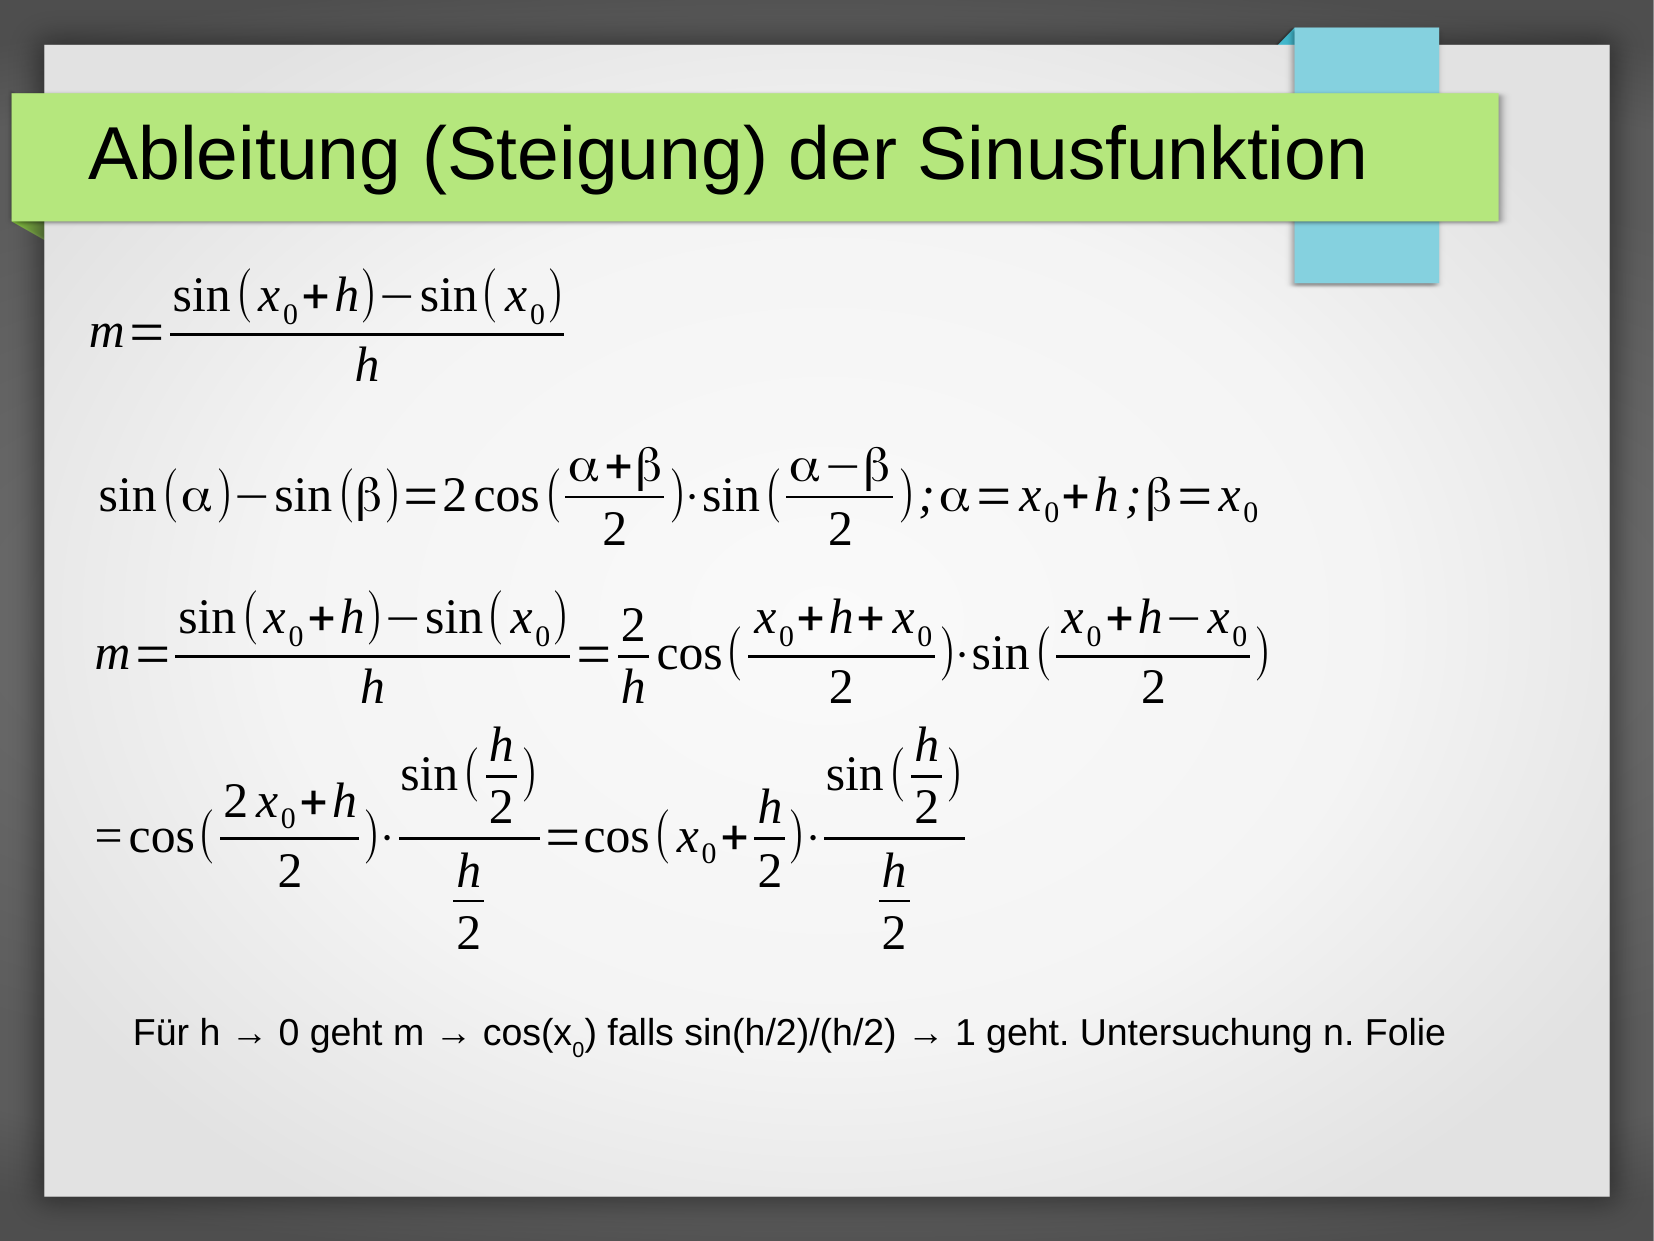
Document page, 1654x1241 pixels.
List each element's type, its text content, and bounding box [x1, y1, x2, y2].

chart [92, 444, 1265, 556]
picture [0, 0, 1654, 1241]
chart [82, 266, 574, 393]
chart [88, 588, 1278, 960]
title Ableitung (Steigung) der Sinusfunktion [88, 69, 1518, 238]
text_box Für h → 0 geht m → cos(x0) falls sin(h/2)/(h/2) → 1 geht. Untersuchung n. Folie [118, 1003, 1512, 1070]
